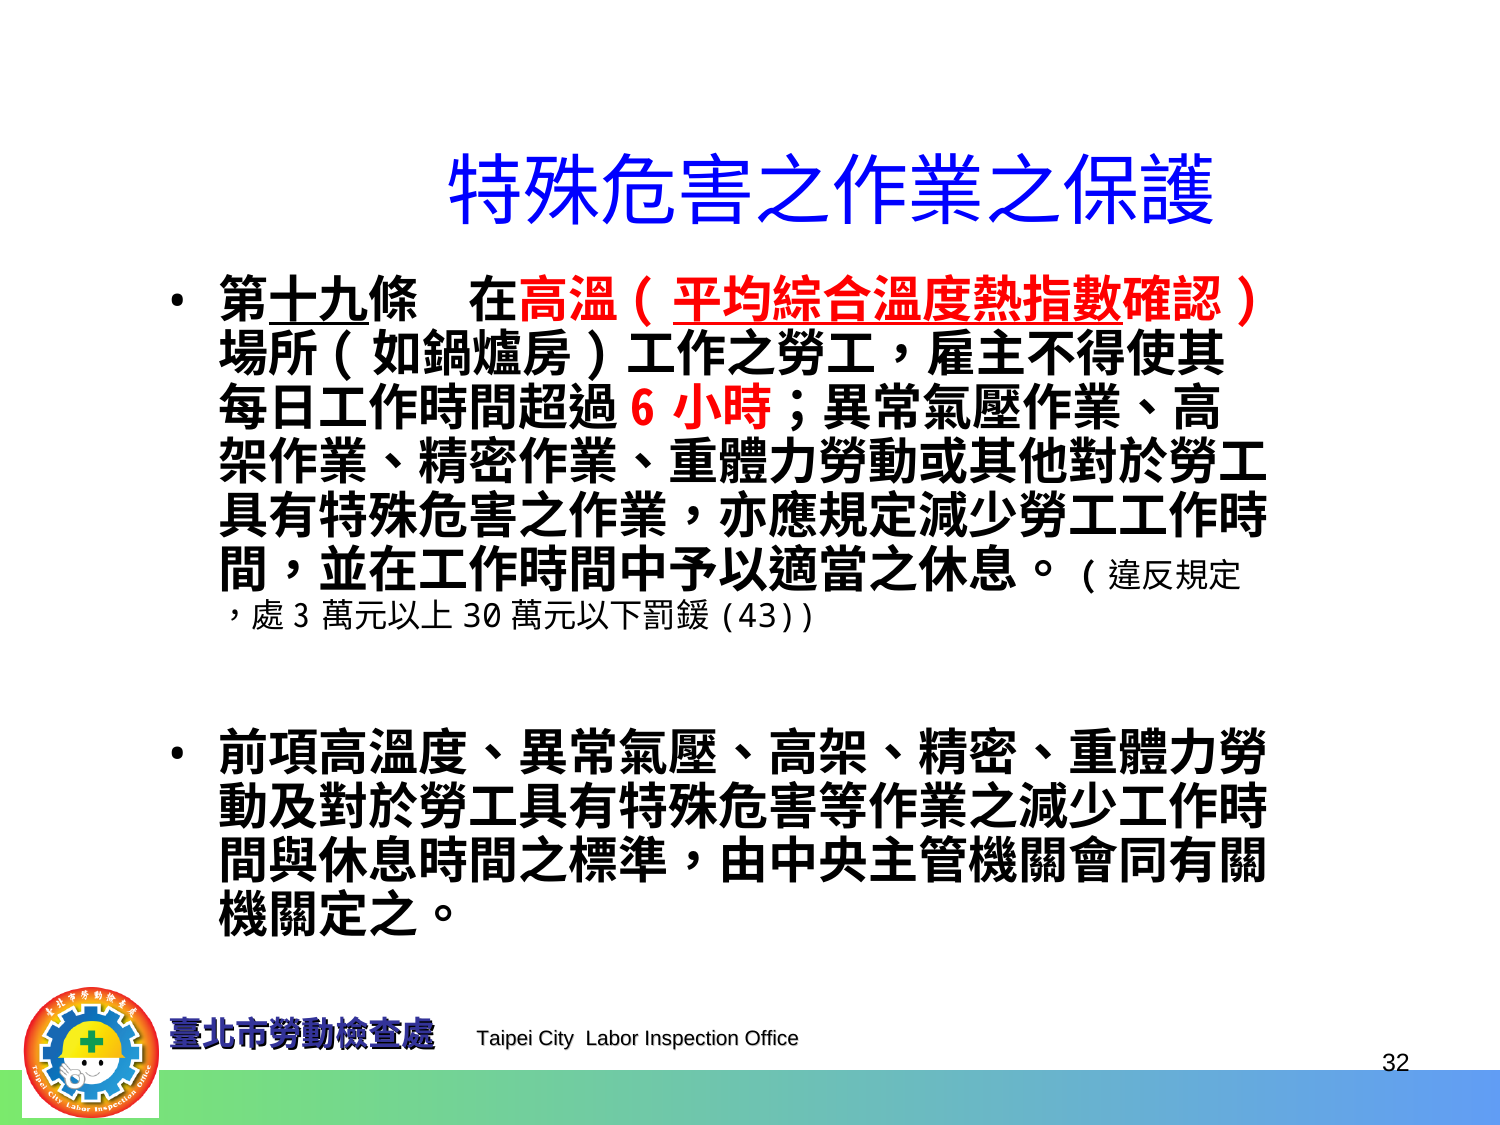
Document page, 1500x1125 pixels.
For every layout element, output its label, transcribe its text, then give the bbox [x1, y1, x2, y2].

text_box <編號> [1074, 1024, 1426, 1100]
picture [22, 987, 159, 1118]
list 第十九條 在高溫(平均綜合溫度熱指數確認)場所(如鍋爐房)工作之勞工，雇主不得使其每日工作時間超過6小時；異常氣壓作業、高架作業、精密作業、重體力勞動或其他對於勞工具有特殊危害之作業，亦應規定減少勞工工作時間，並在工作時間中予以適當之休息。(違反規定，處3萬元以上30萬元以下罰鍰(43)) 前項高溫度、異常氣壓、高架、精密、重體力勞動及對於勞工具有特殊危害等作業之減少工作時間與休息時間之標準，由中央主管機關會同有關機關定之。 [147, 267, 1288, 1012]
text_box 特殊危害之作業之保護 [218, 134, 1445, 242]
